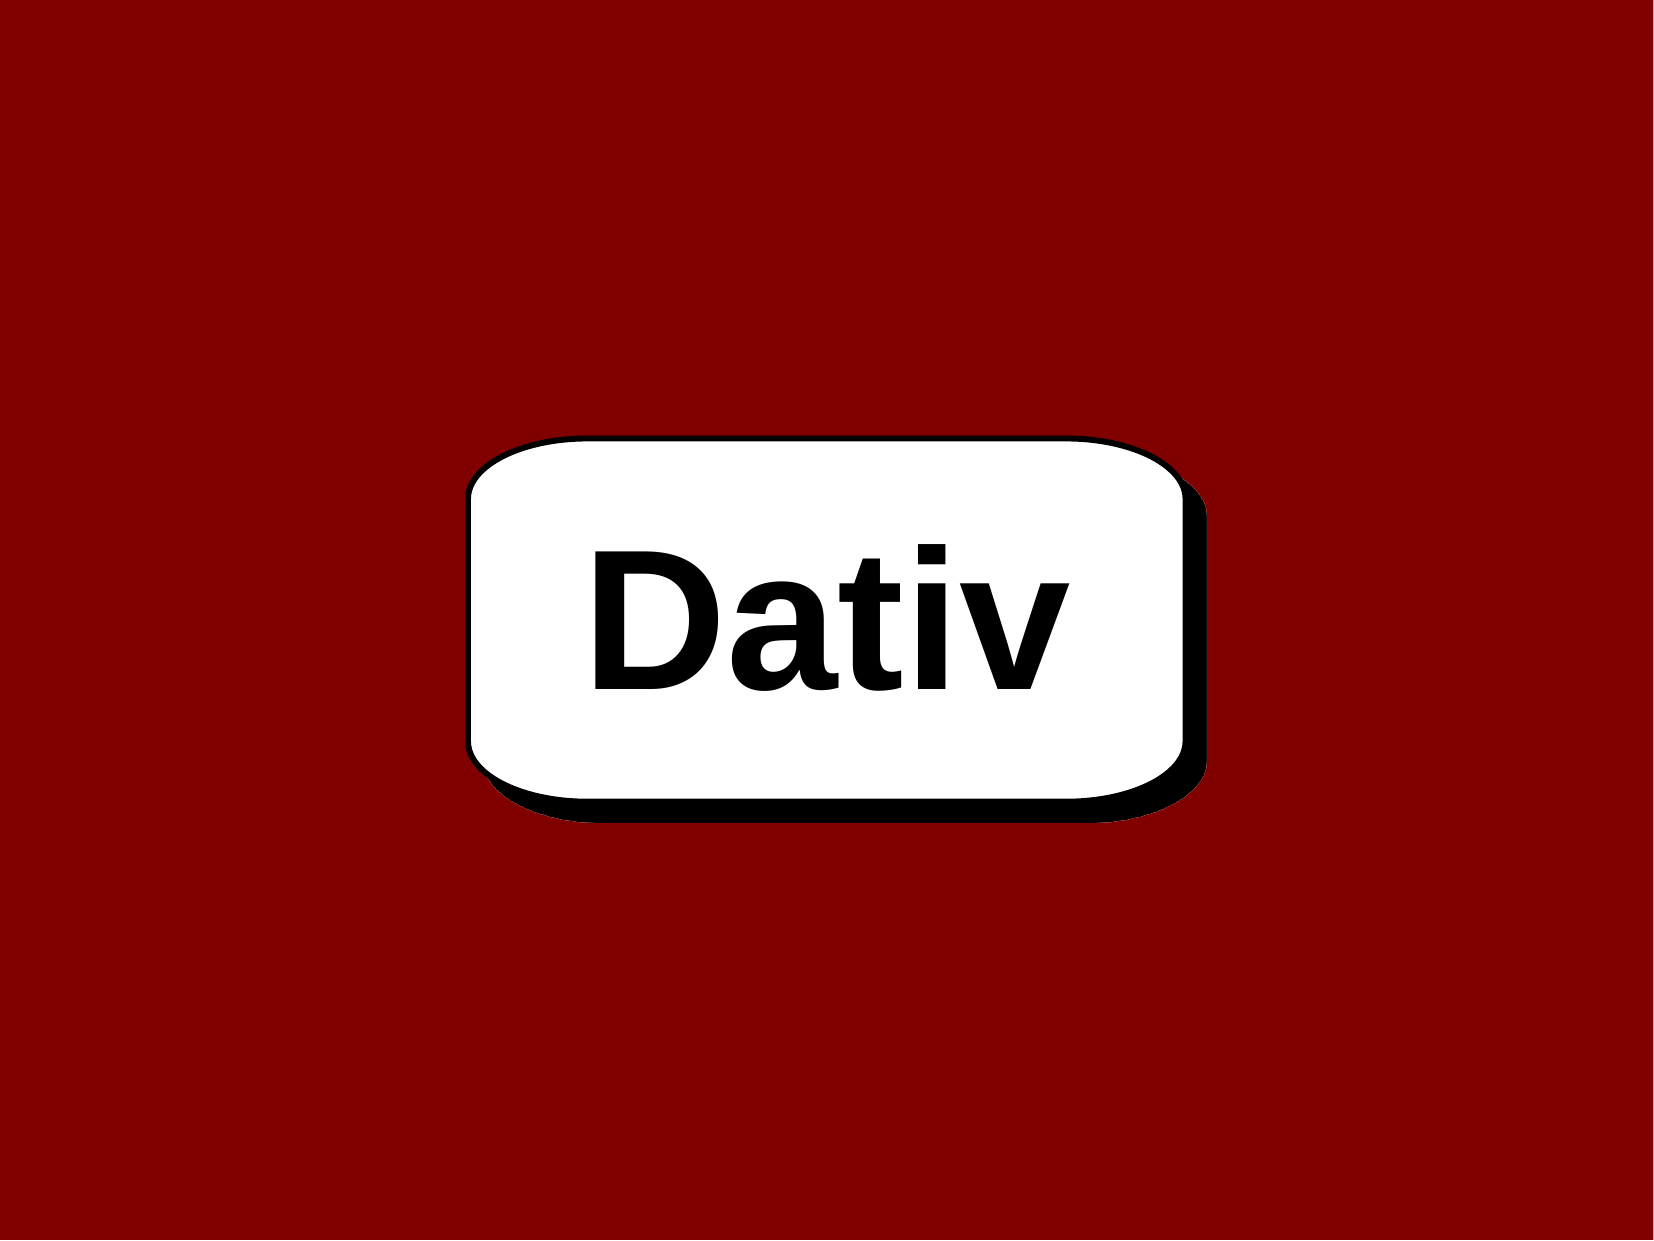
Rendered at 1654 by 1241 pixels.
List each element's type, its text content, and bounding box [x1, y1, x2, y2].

text_box Dativ [468, 438, 1186, 802]
